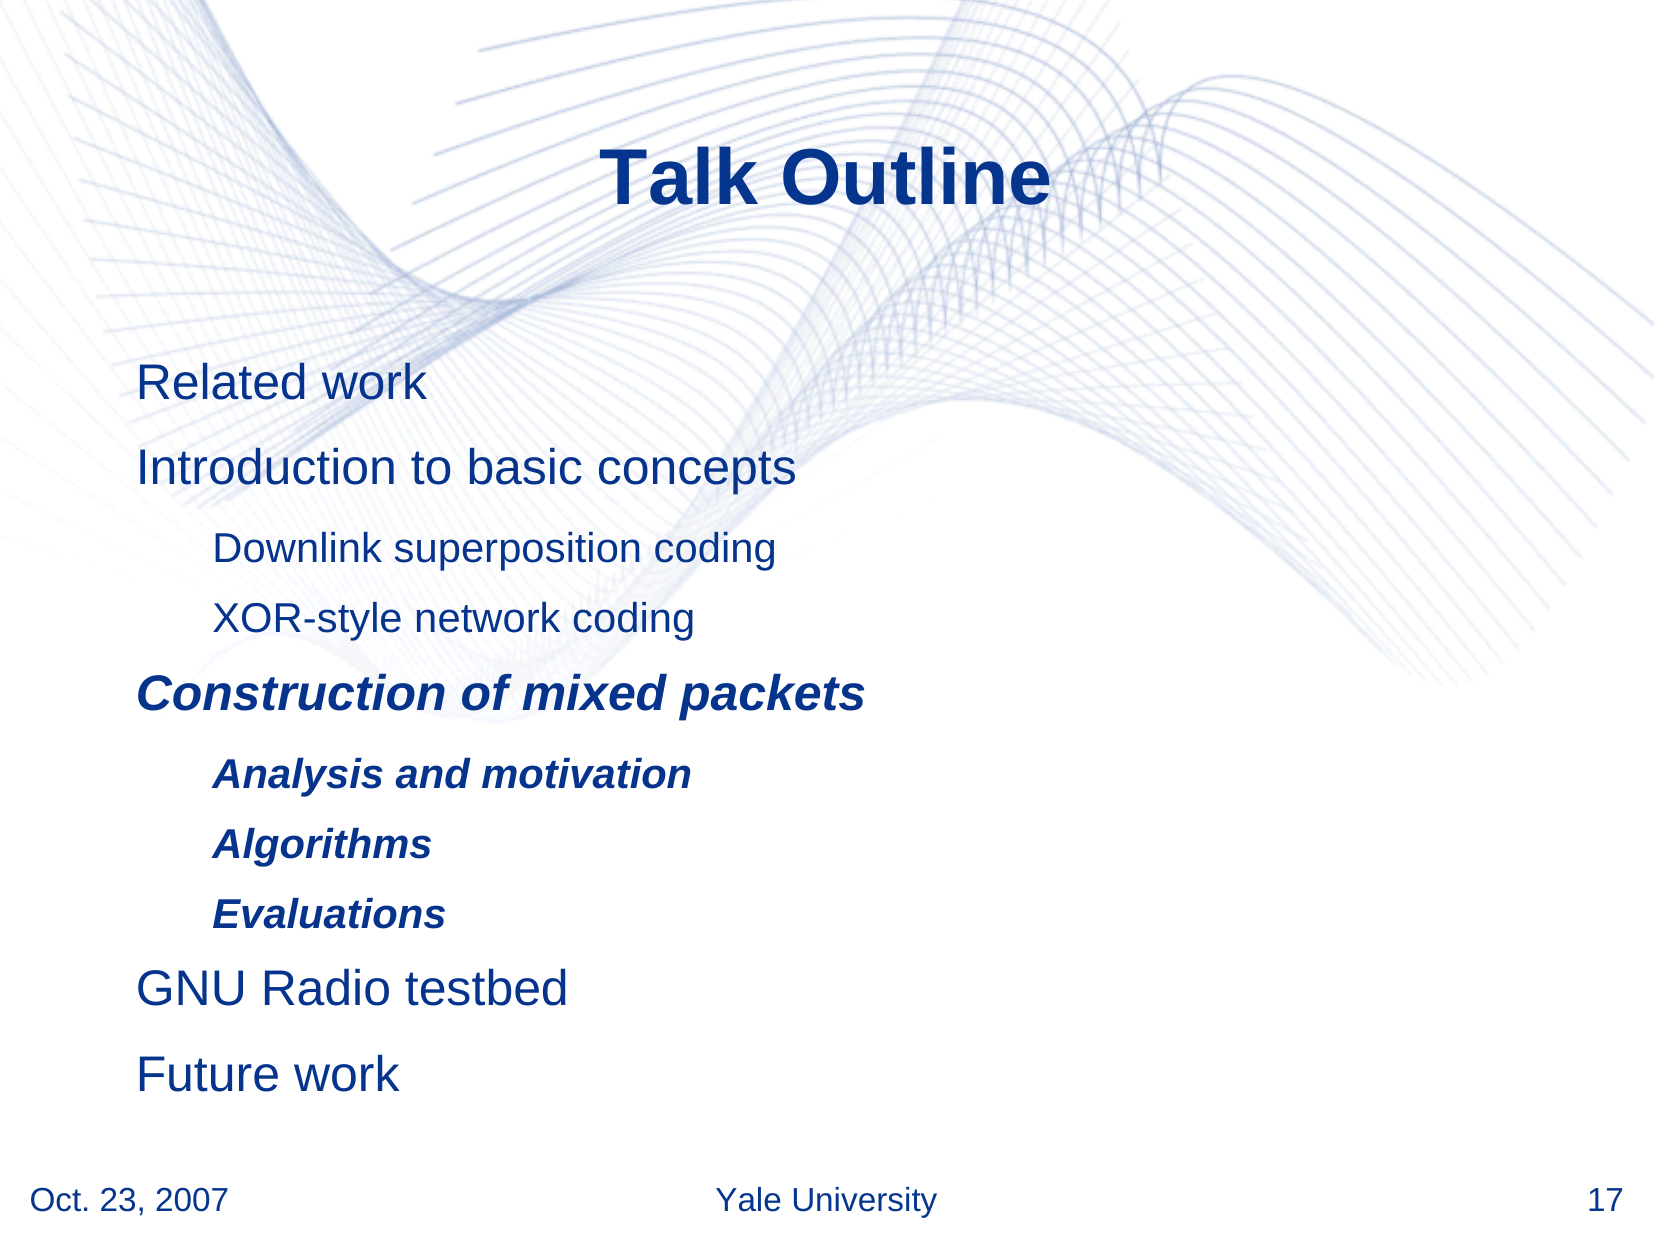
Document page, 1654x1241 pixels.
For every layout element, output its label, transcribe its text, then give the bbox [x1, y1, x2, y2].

title Talk Outline [118, 66, 1536, 288]
list Related work Introduction to basic concepts Downlink superposition coding XOR-style network coding Construction of mixed packets Analysis and motivation Algorithms Evaluations GNU Radio testbed Future work [118, 354, 1536, 1108]
picture [0, 0, 1654, 1241]
